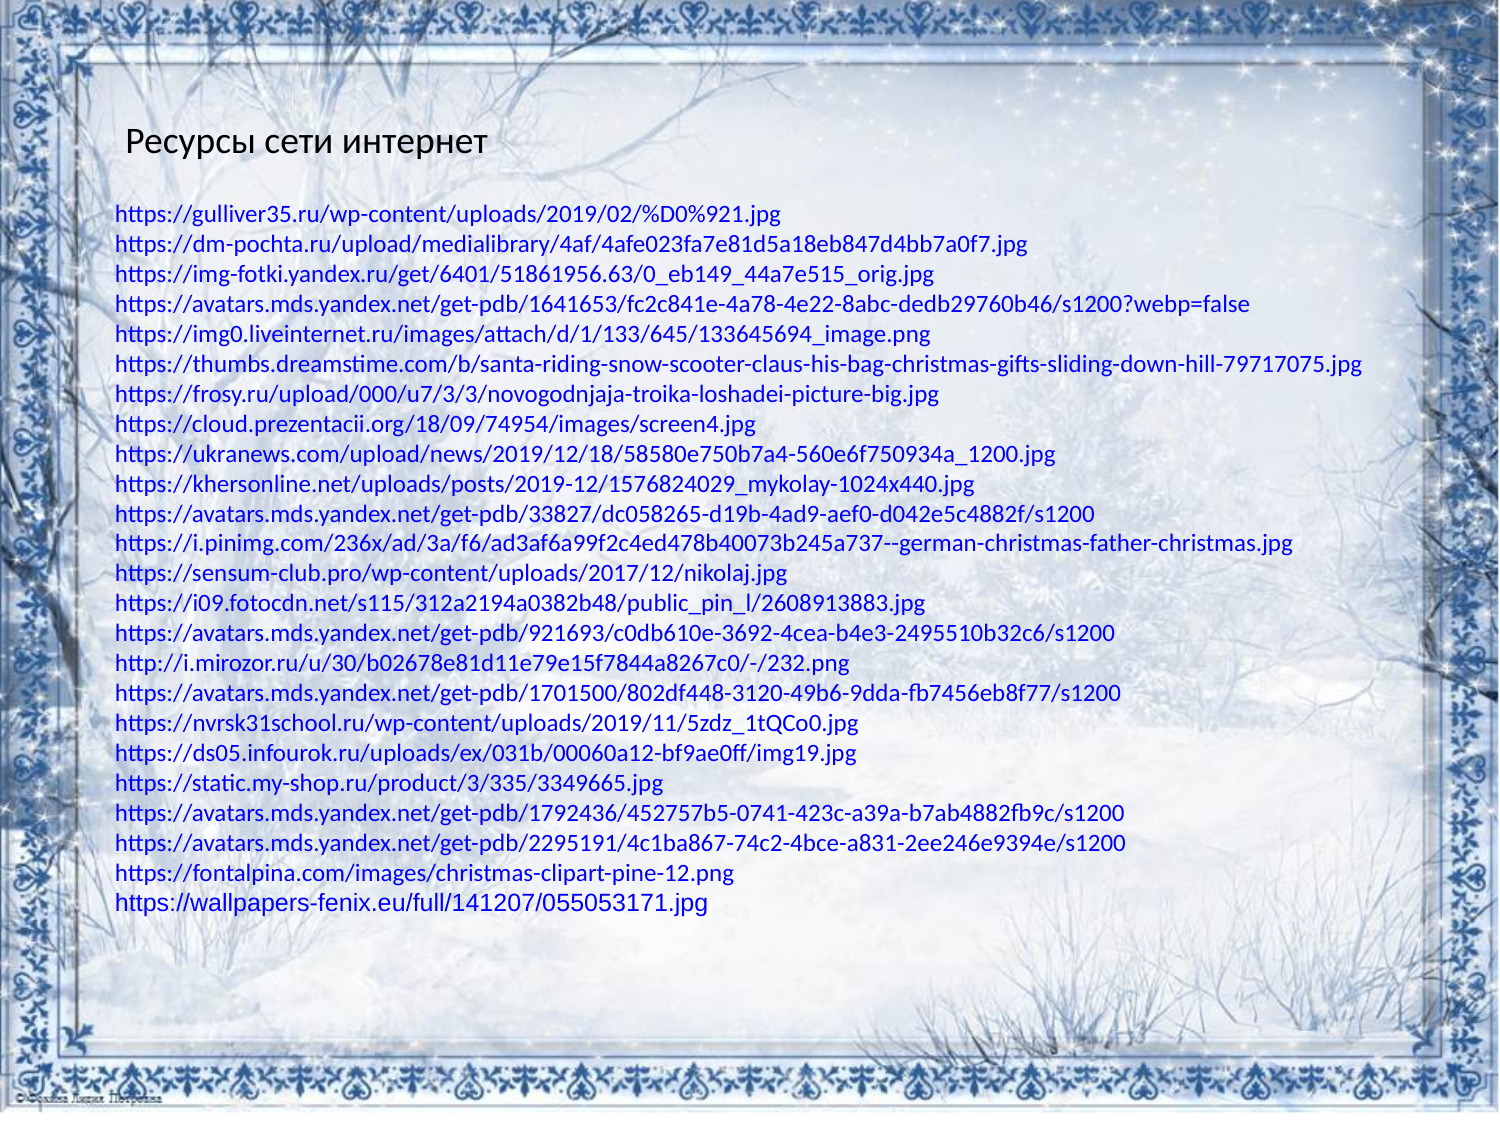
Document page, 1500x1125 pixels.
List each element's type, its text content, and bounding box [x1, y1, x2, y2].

picture [0, 0, 1500, 1114]
title Ресурсы сети интернет [75, 45, 1426, 233]
text_box https://gulliver35.ru/wp-content/uploads/2019/02/%D0%921.jpg https://dm-pochta.ru/upload/medialibrary/4af/4afe023fa7e81d5a18eb847d4bb7a0f7.jpg https://img-fotki.yandex.ru/get/6401/51861956.63/0_eb149_44a7e515_orig.jpg https://avatars.mds.yandex.net/get-pdb/1641653/fc2c841e-4a78-4e22-8abc-dedb29760b46/s1200?webp=false https://img0.liveinternet.ru/images/attach/d/1/133/645/133645694_image.png https://thumbs.dreamstime.com/b/santa-riding-snow-scooter-claus-his-bag-christmas-gifts-sliding-down-hill-79717075.jpg https://frosy.ru/upload/000/u7/3/3/novogodnjaja-troika-loshadei-picture-big.jpg https://cloud.prezentacii.org/18/09/74954/images/screen4.jpg https://ukranews.com/upload/news/2019/12/18/58580e750b7a4-560e6f750934a_1200.jpg https://khersonline.net/uploads/posts/2019-12/1576824029_mykolay-1024x440.jpg https://avatars.mds.yandex.net/get-pdb/33827/dc058265-d19b-4ad9-aef0-d042e5c4882f/s1200 https://i.pinimg.com/236x/ad/3a/f6/ad3af6a99f2c4ed478b40073b245a737--german-christmas-father-christmas.jpg https://sensum-club.pro/wp-content/uploads/2017/12/nikolaj.jpg https://i09.fotocdn.net/s115/312a2194a0382b48/public_pin_l/2608913883.jpg https://avatars.mds.yandex.net/get-pdb/921693/c0db610e-3692-4cea-b4e3-2495510b32c6/s1200 http://i.mirozor.ru/u/30/b02678e81d11e79e15f7844a8267c0/-/232.png https://avatars.mds.yandex.net/get-pdb/1701500/802df448-3120-49b6-9dda-fb7456eb8f77/s1200 https://nvrsk31school.ru/wp-content/uploads/2019/11/5zdz_1tQCo0.jpg https://ds05.infourok.ru/uploads/ex/031b/00060a12-bf9ae0ff/img19.jpg https://static.my-shop.ru/product/3/335/3349665.jpg https://avatars.mds.yandex.net/get-pdb/1792436/452757b5-0741-423c-a39a-b7ab4882fb9c/s1200 https://avatars.mds.yandex.net/get-pdb/2295191/4c1ba867-74c2-4bce-a831-2ee246e9394e/s1200 https://fontalpina.com/images/christmas-clipart-pine-12.png https://wallpapers-fenix.eu/full/141207/055053171.jpg [100, 189, 1430, 984]
